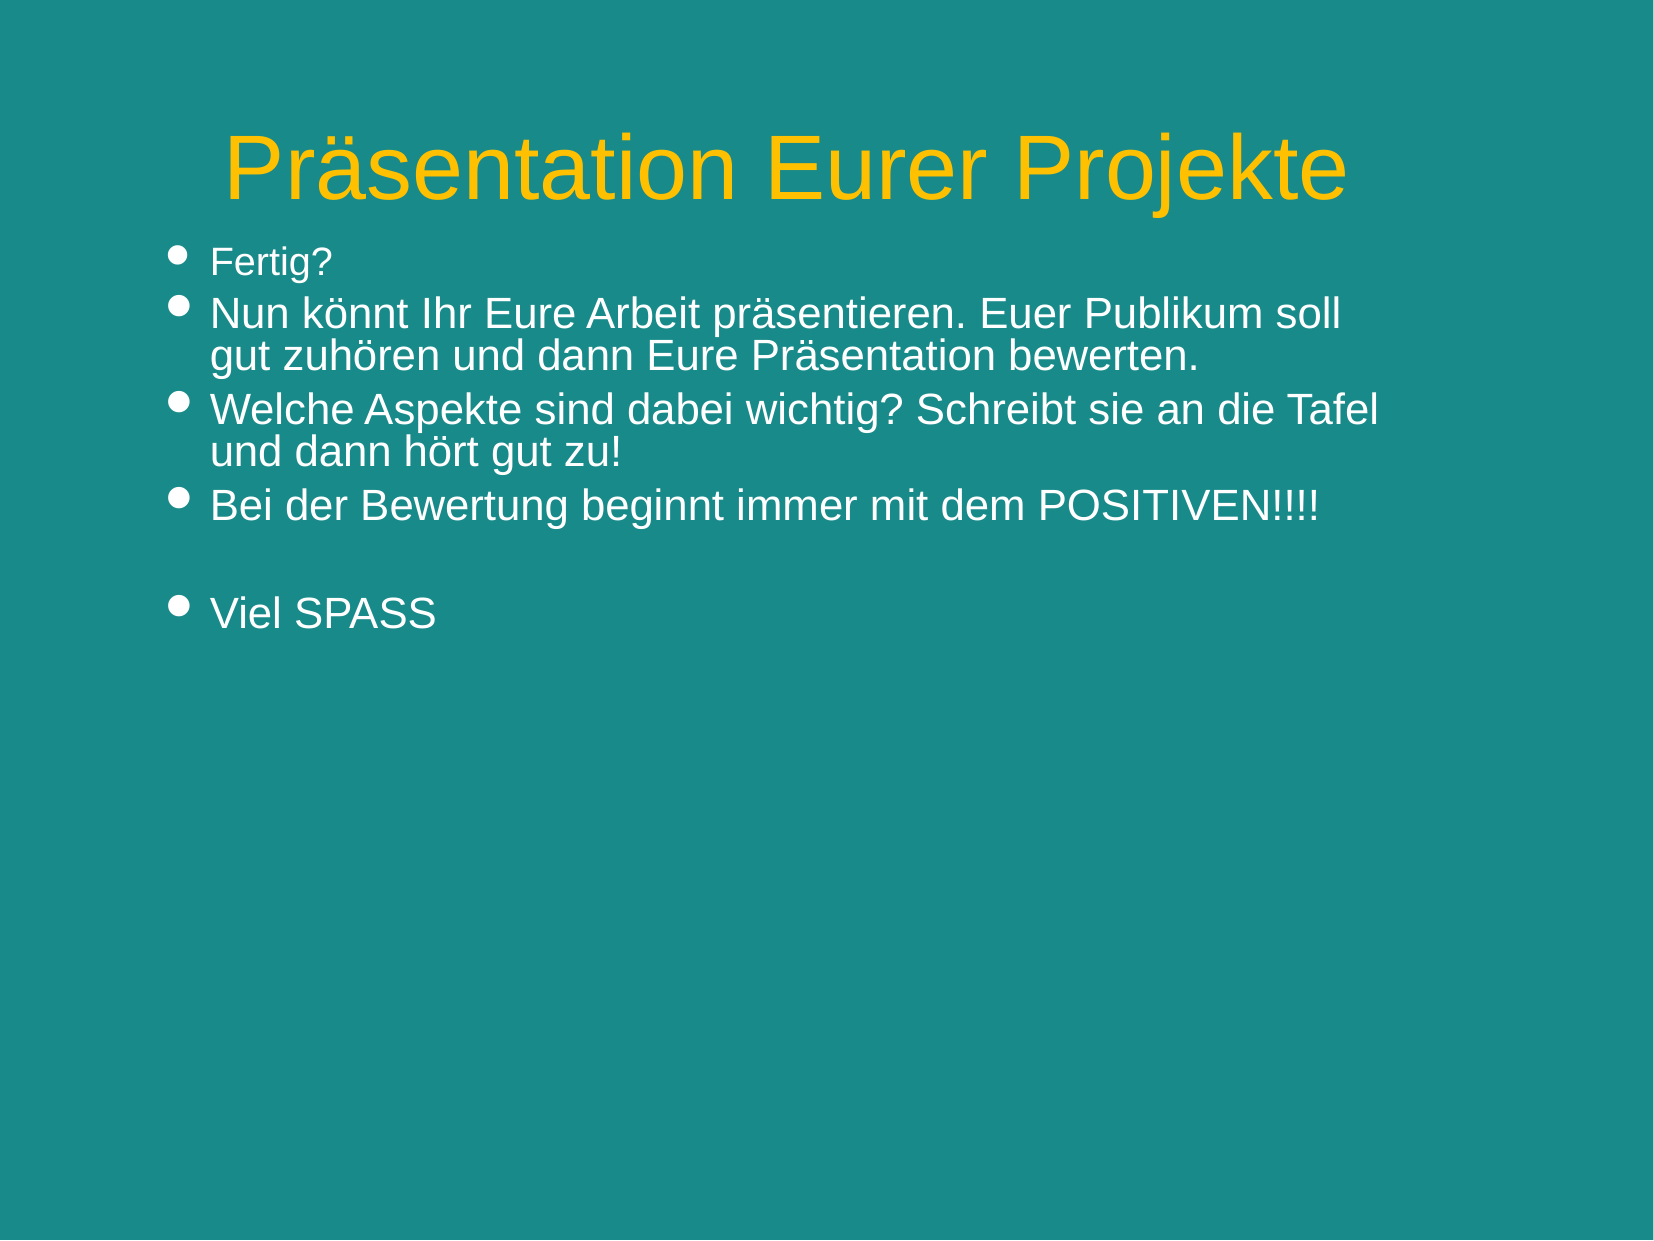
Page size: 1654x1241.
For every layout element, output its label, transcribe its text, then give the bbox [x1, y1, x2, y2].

list Fertig? Nun könnt Ihr Eure Arbeit präsentieren. Euer Publikum soll gut zuhören und dann Eure Präsentation bewerten. Welche Aspekte sind dabei wichtig? Schreibt sie an die Tafel und dann hört gut zu! Bei der Bewertung beginnt immer mit dem POSITIVEN!!!! Viel SPASS [150, 237, 1426, 988]
title Präsentation Eurer Projekte [150, 44, 1426, 233]
